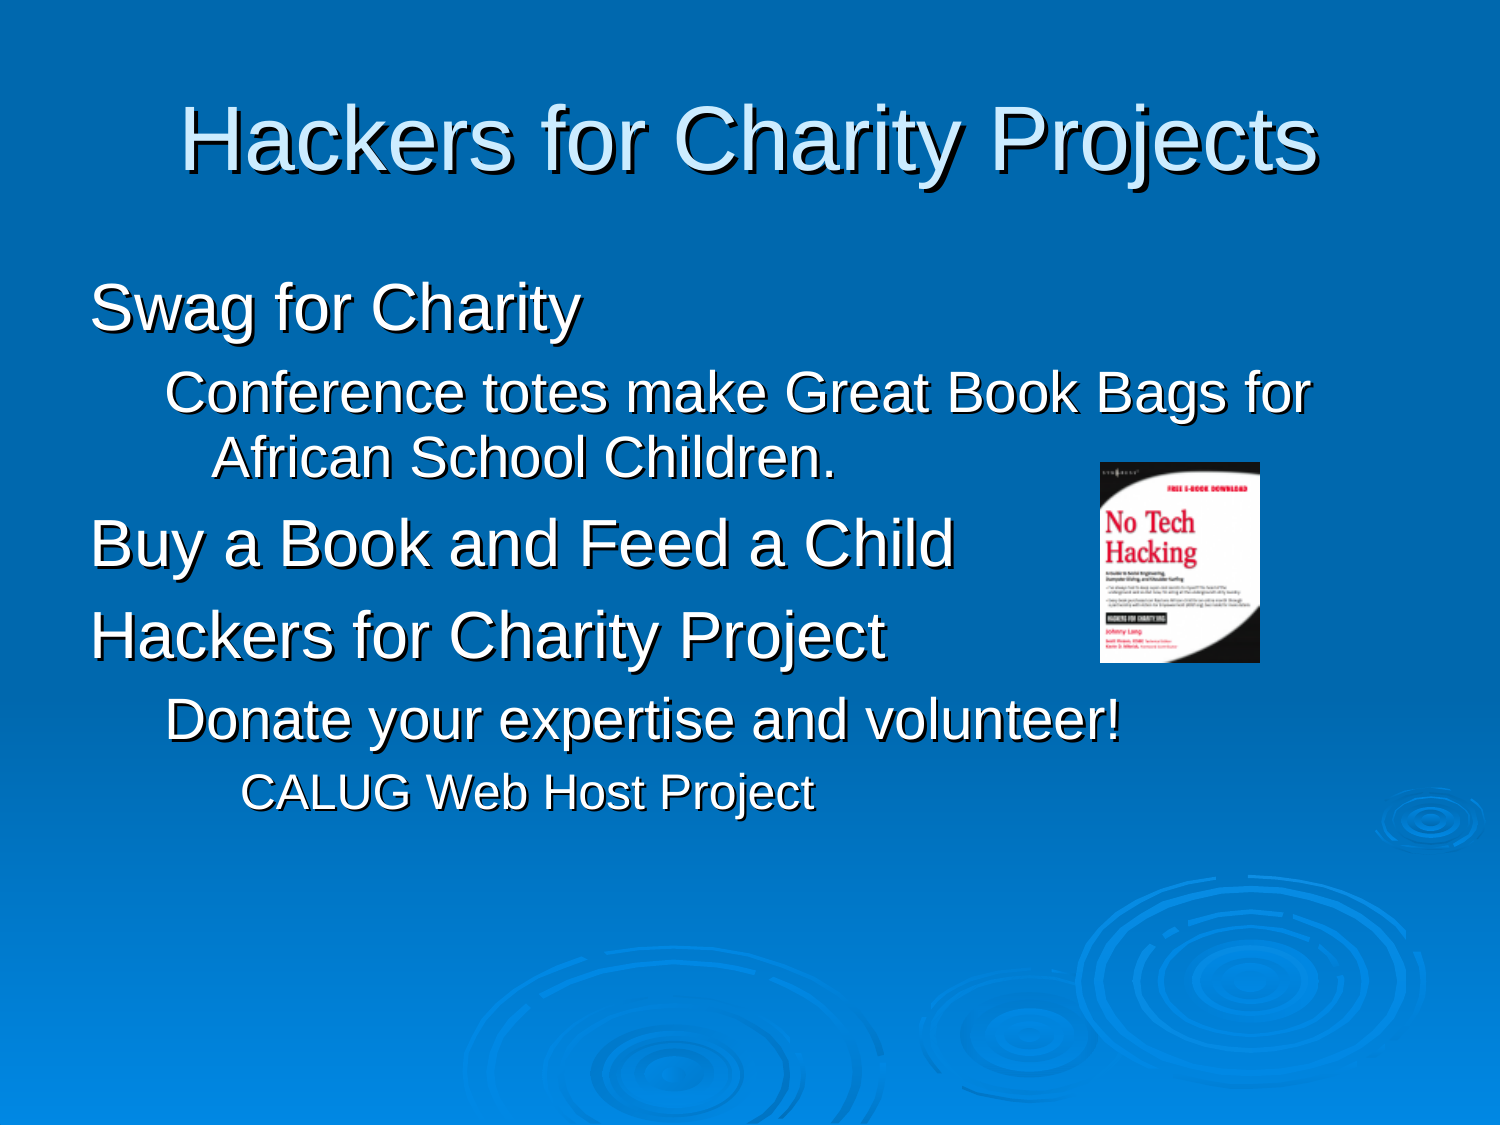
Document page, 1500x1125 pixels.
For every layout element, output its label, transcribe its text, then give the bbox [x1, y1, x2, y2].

title Hackers for Charity Projects [75, 45, 1426, 233]
picture [1100, 462, 1260, 663]
list Swag for Charity Conference totes make Great Book Bags for African School Children. Buy a Book and Feed a Child Hackers for Charity Project Donate your expertise and volunteer! CALUG Web Host Project [75, 262, 1426, 1006]
